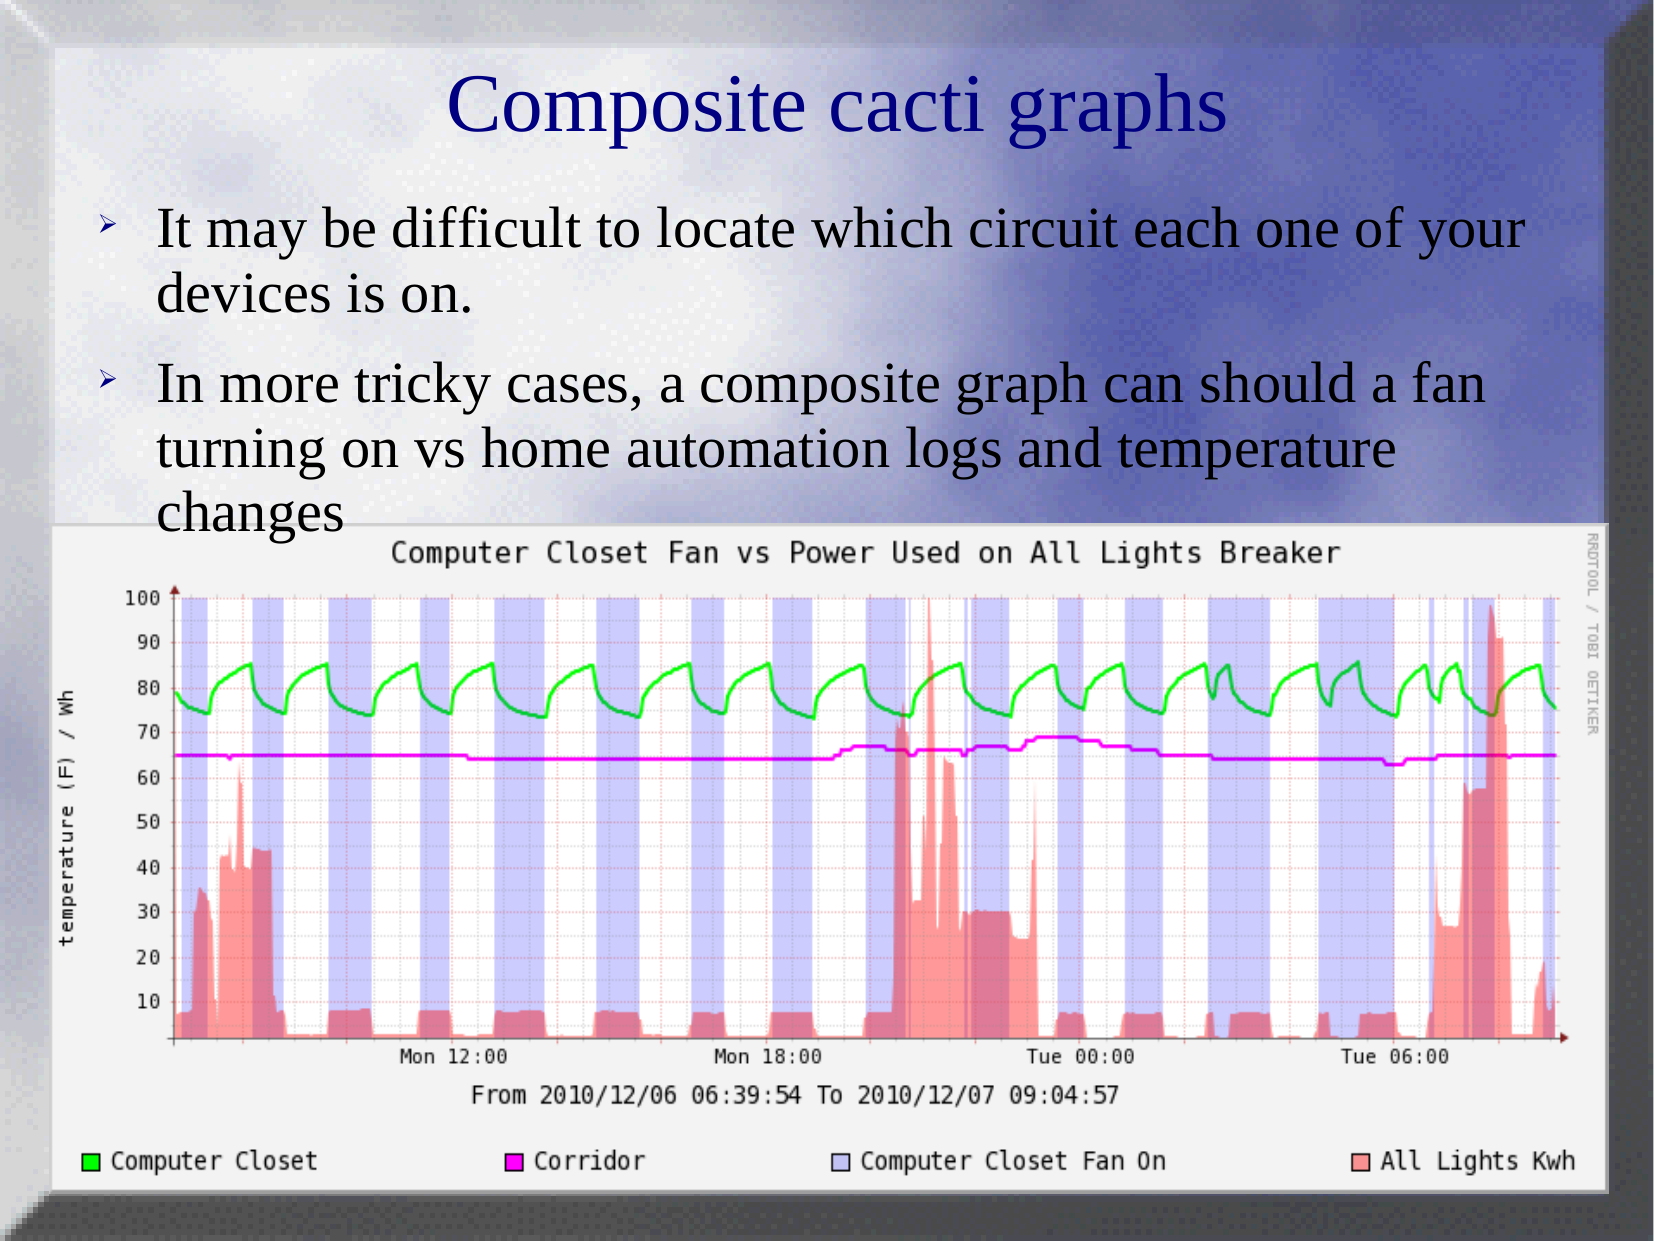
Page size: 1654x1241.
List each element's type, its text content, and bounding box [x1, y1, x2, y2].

list It may be difficult to locate which circuit each one of your devices is on. In more tricky cases, a composite graph can should a fan turning on vs home automation logs and temperature changes [97, 195, 1603, 482]
title Composite cacti graphs [122, 54, 1554, 153]
picture [0, 0, 1654, 1241]
